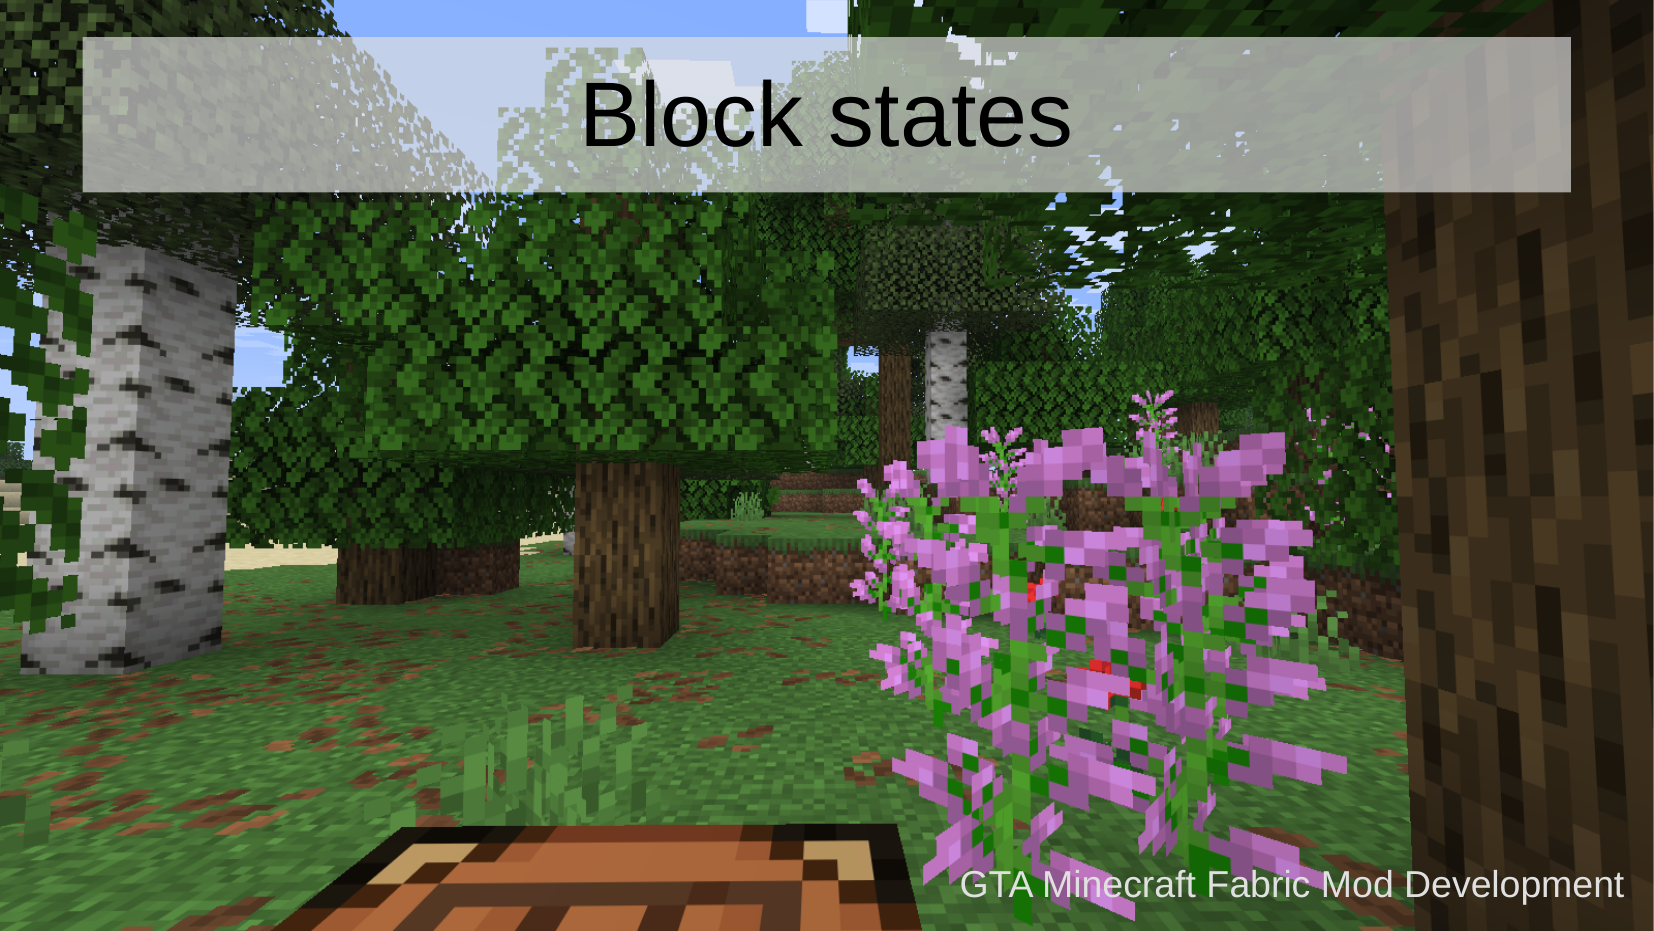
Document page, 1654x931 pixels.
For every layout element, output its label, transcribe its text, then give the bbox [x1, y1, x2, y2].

picture [0, 0, 1654, 931]
title Block states [82, 37, 1571, 193]
